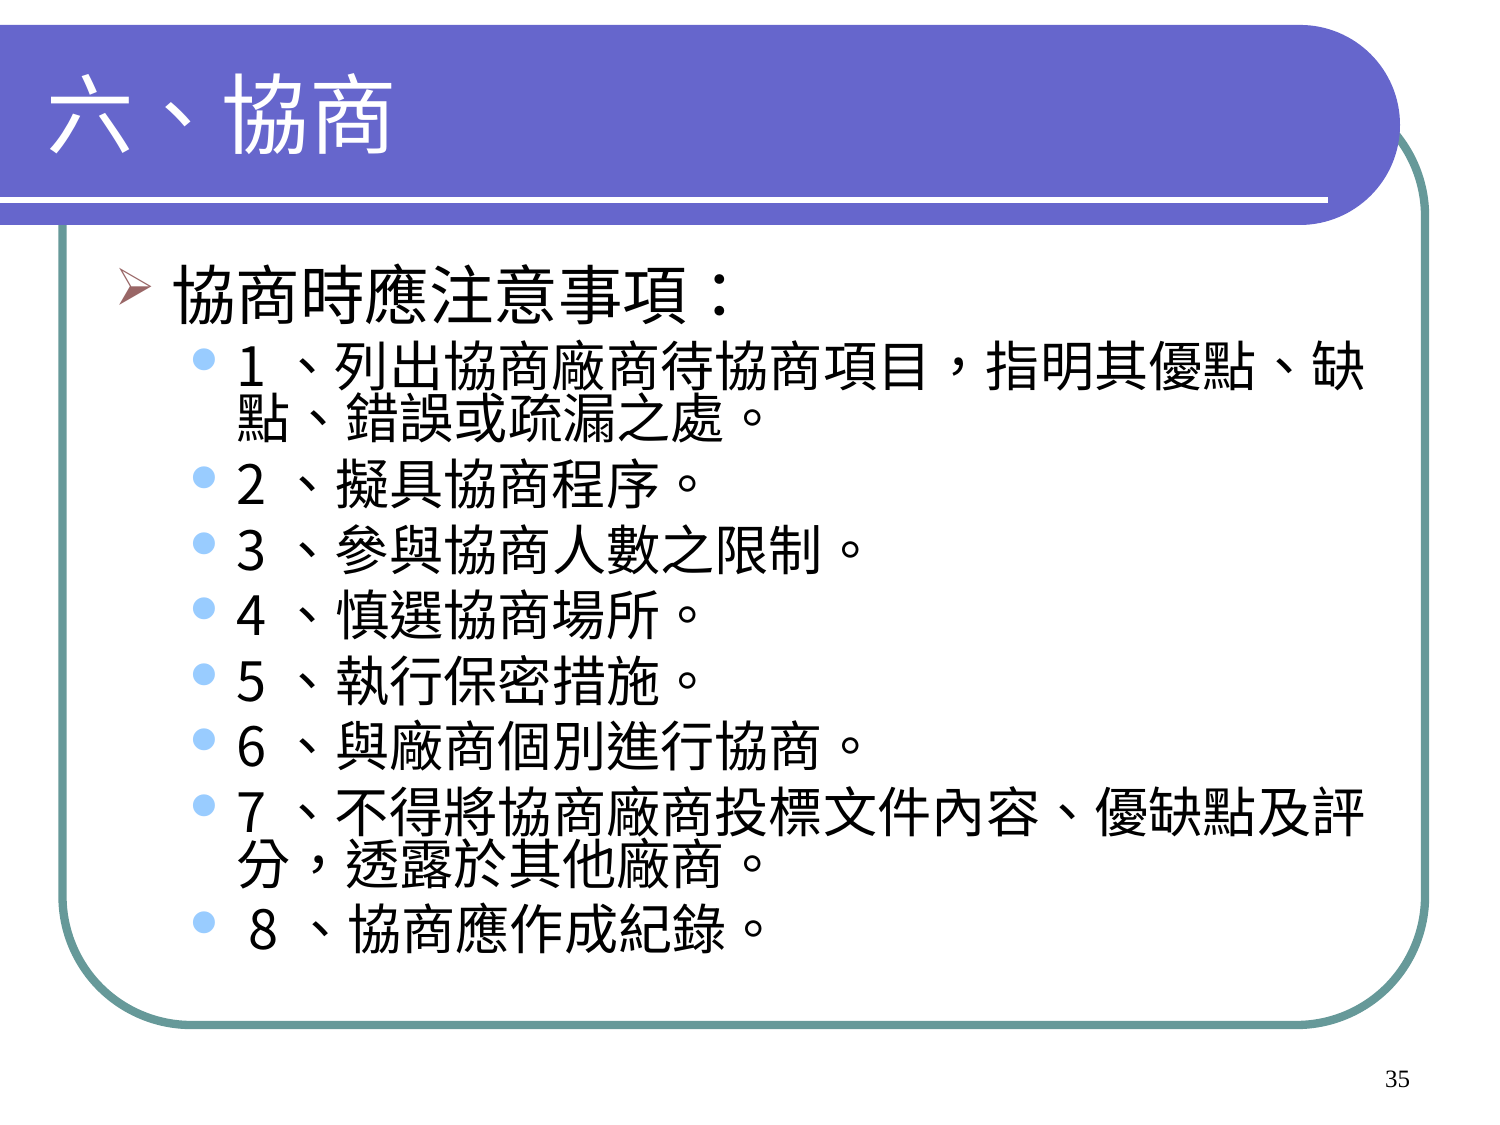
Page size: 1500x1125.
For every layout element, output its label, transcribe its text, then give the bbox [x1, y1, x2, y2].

list 協商時應注意事項： 1、列出協商廠商待協商項目，指明其優點、缺點、錯誤或疏漏之處。 2、擬具協商程序。 3、參與協商人數之限制。 4、慎選協商場所。 5、執行保密措施。 6、與廠商個別進行協商。 7、不得將協商廠商投標文件內容、優缺點及評分，透露於其他廠商。 8、協商應作成紀錄。 [99, 262, 1401, 988]
title 六、協商 [31, 37, 1347, 188]
text_box <編號> [1074, 1025, 1426, 1101]
